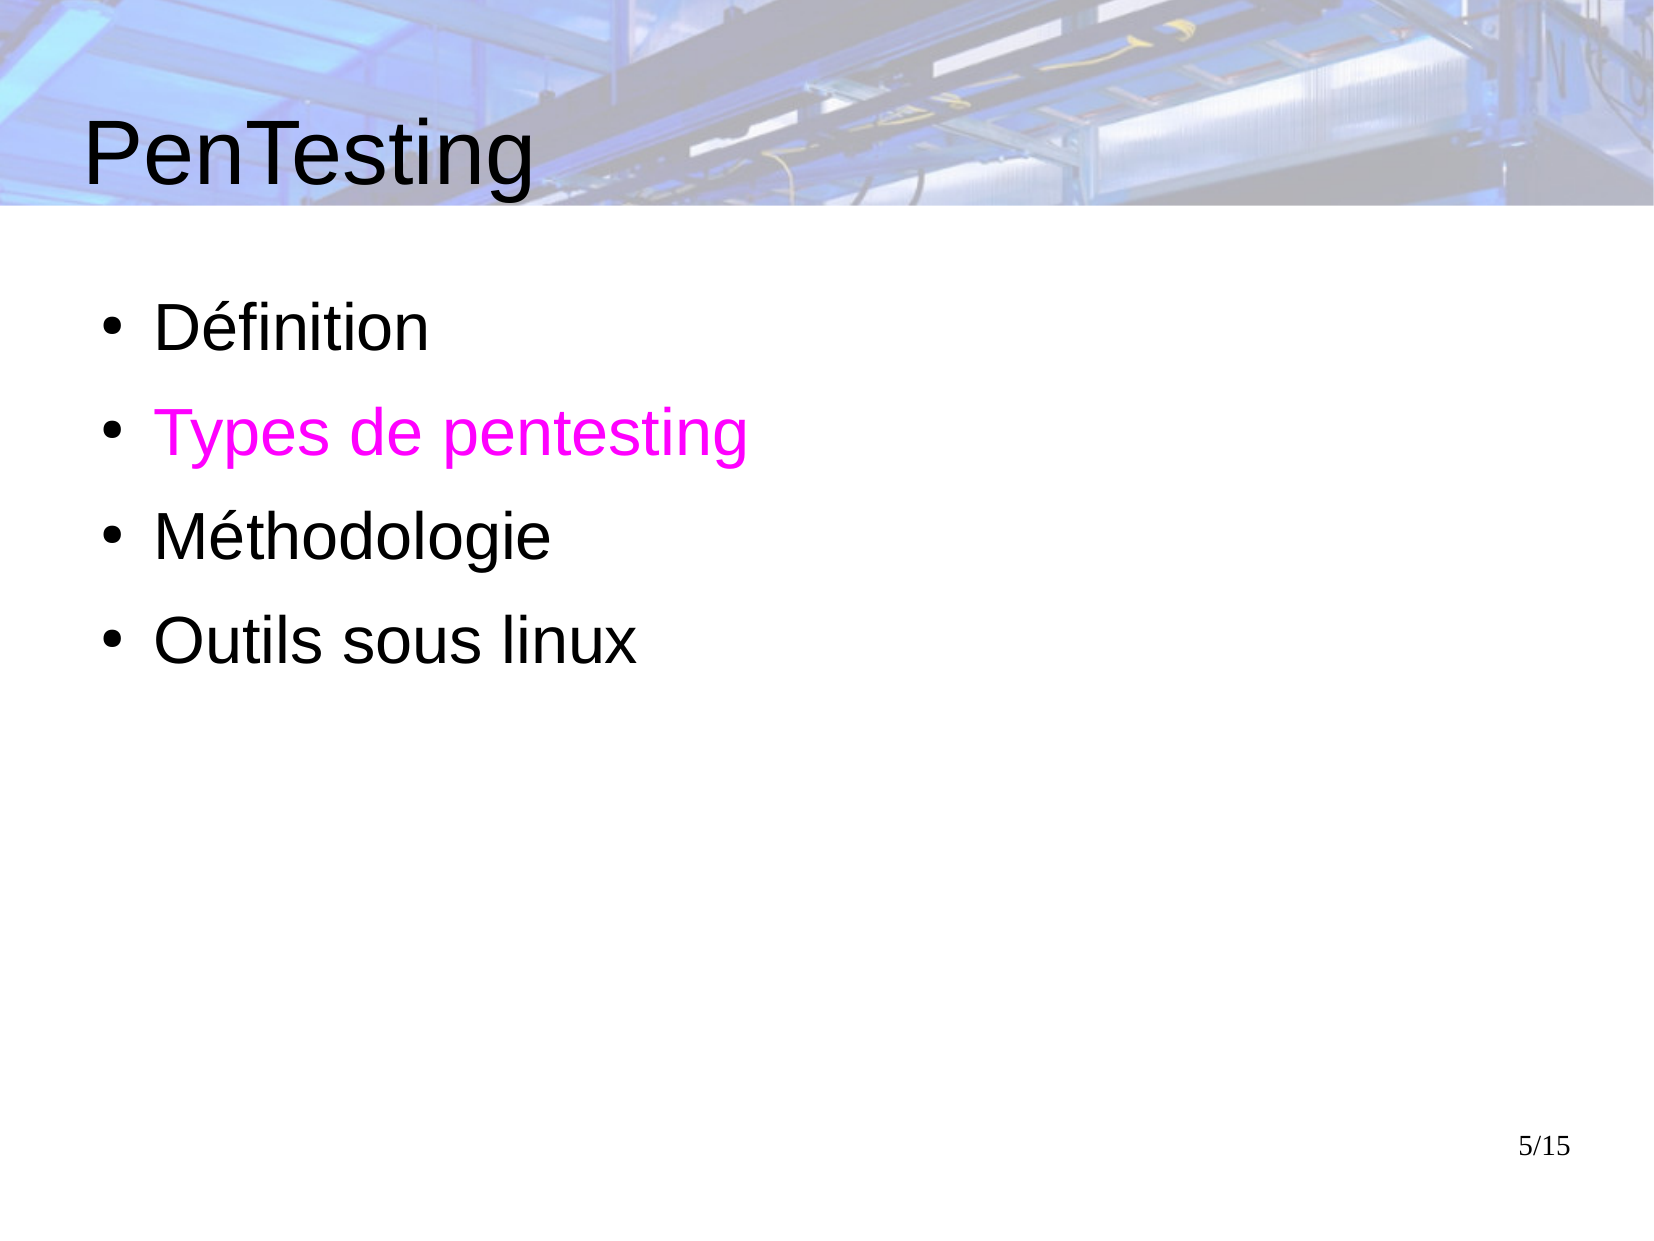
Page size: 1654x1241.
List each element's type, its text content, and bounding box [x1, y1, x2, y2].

title PenTesting [82, 49, 1571, 257]
picture [0, 0, 1654, 1241]
list Définition Types de pentesting Méthodologie Outils sous linux [82, 290, 1538, 1010]
